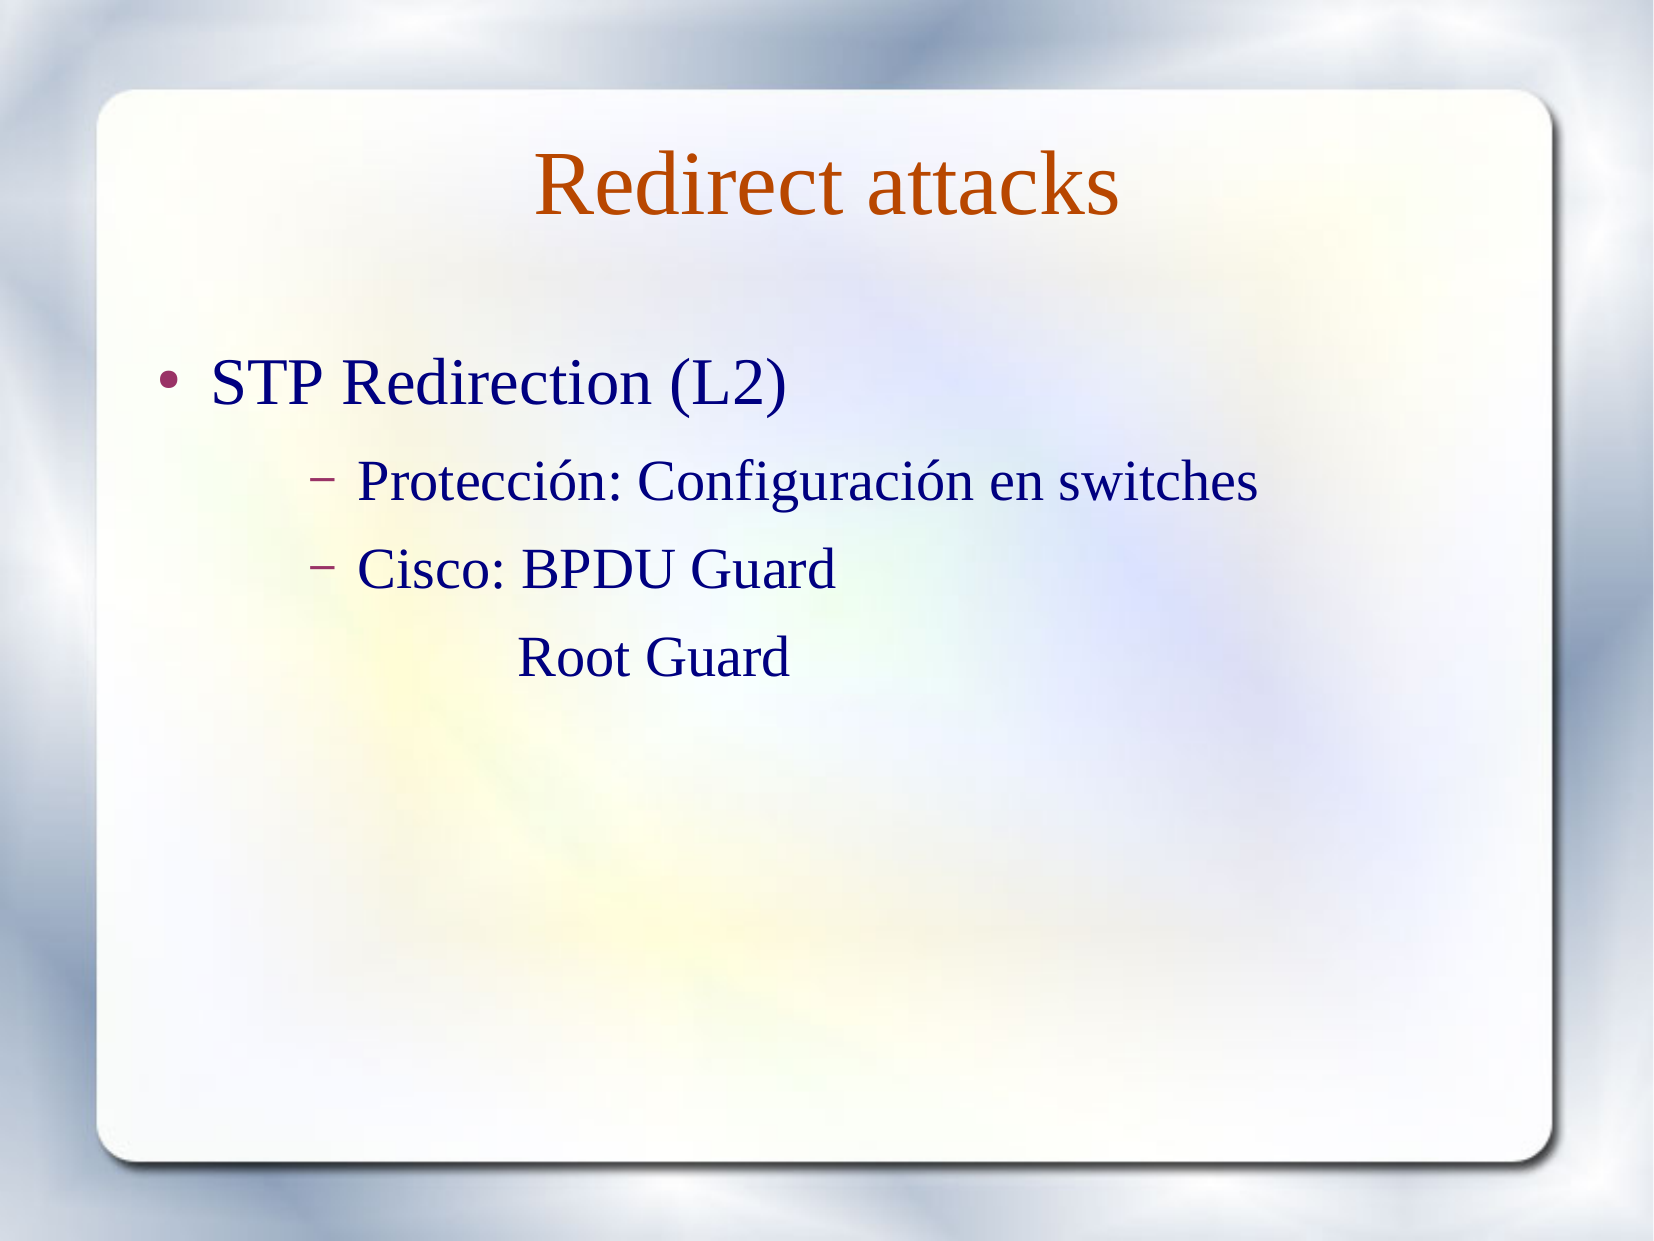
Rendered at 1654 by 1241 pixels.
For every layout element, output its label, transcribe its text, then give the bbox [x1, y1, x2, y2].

title Redirect attacks [121, 132, 1534, 235]
picture [0, 0, 1654, 1241]
list STP Redirection (L2) Protección: Configuración en switches Cisco: BPDU Guard Root Guard [121, 344, 1534, 1149]
